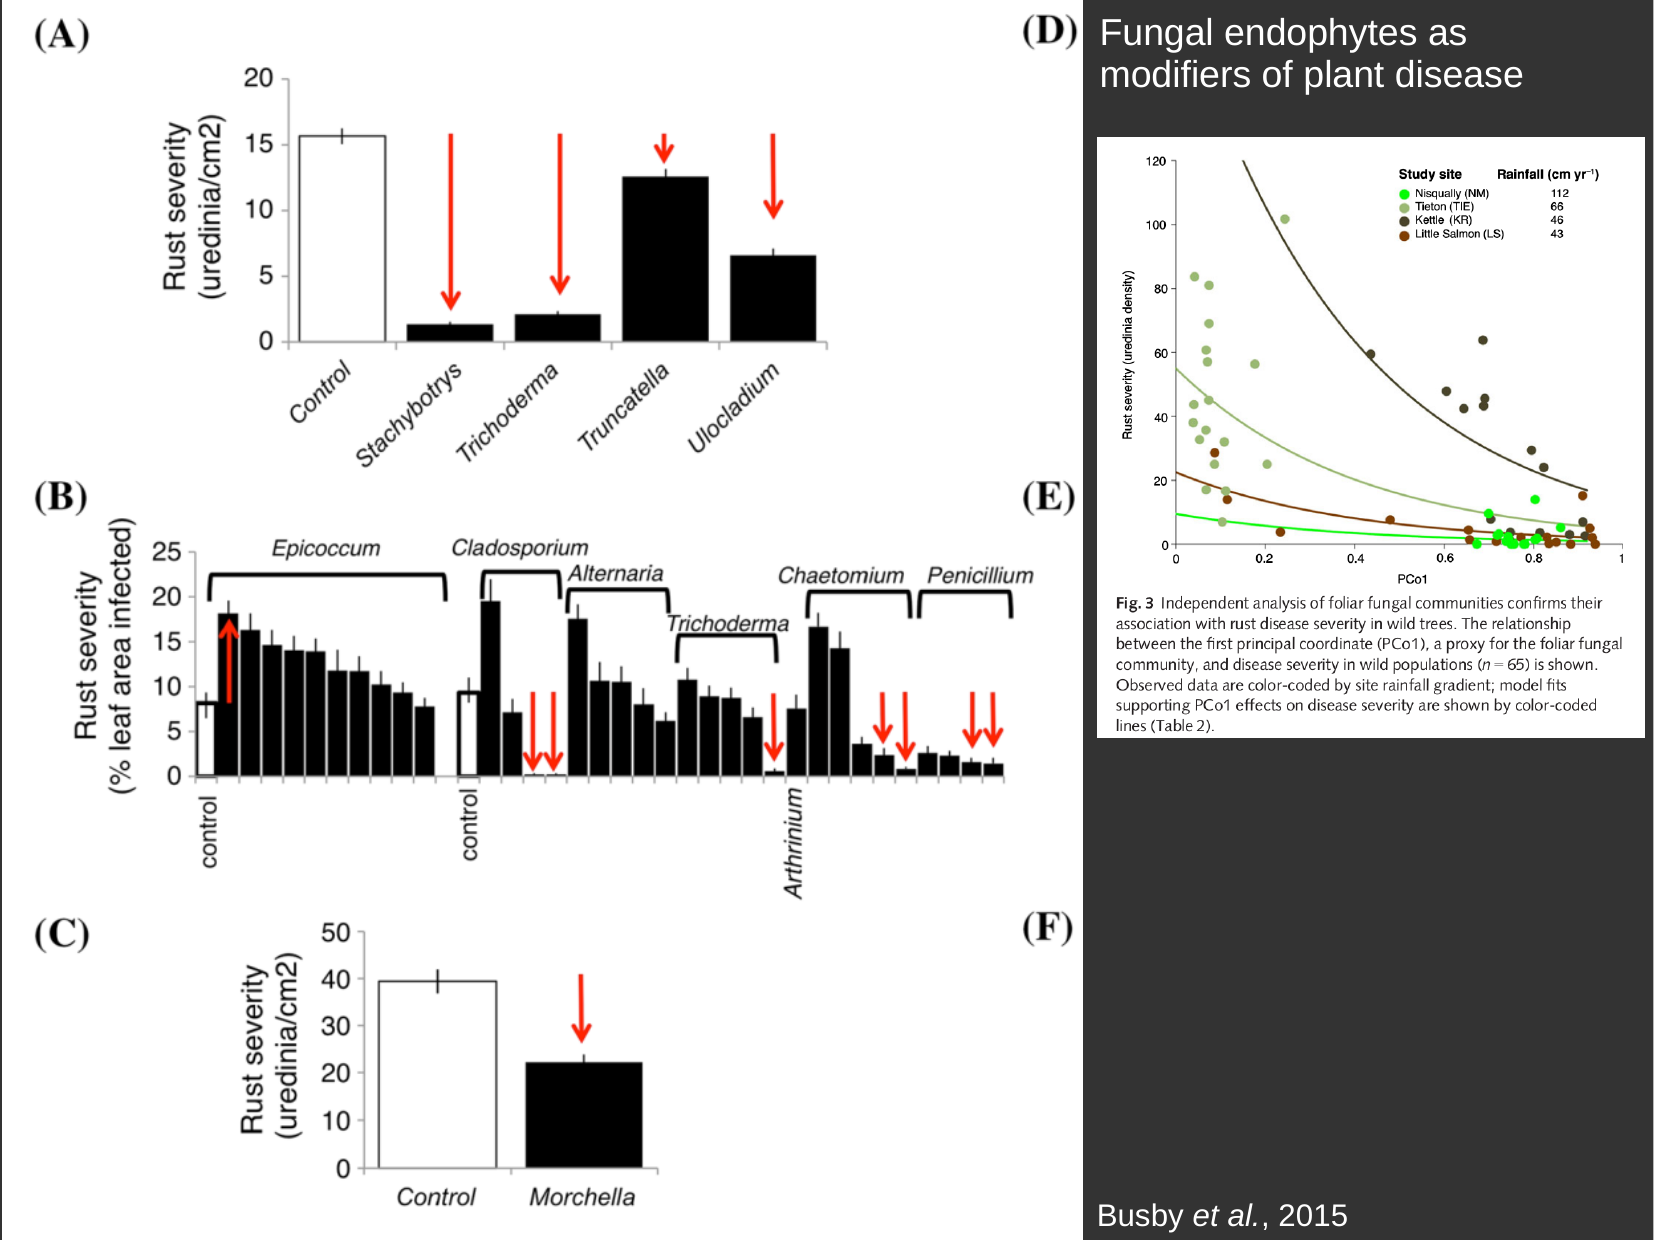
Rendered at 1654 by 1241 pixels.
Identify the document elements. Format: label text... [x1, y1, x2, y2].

text_box Fungal endophytes as modifiers of plant disease [1084, 4, 1643, 104]
picture [1097, 137, 1645, 738]
picture [2, 0, 1083, 1241]
text_box Busby et al., 2015 [1082, 1191, 1598, 1241]
